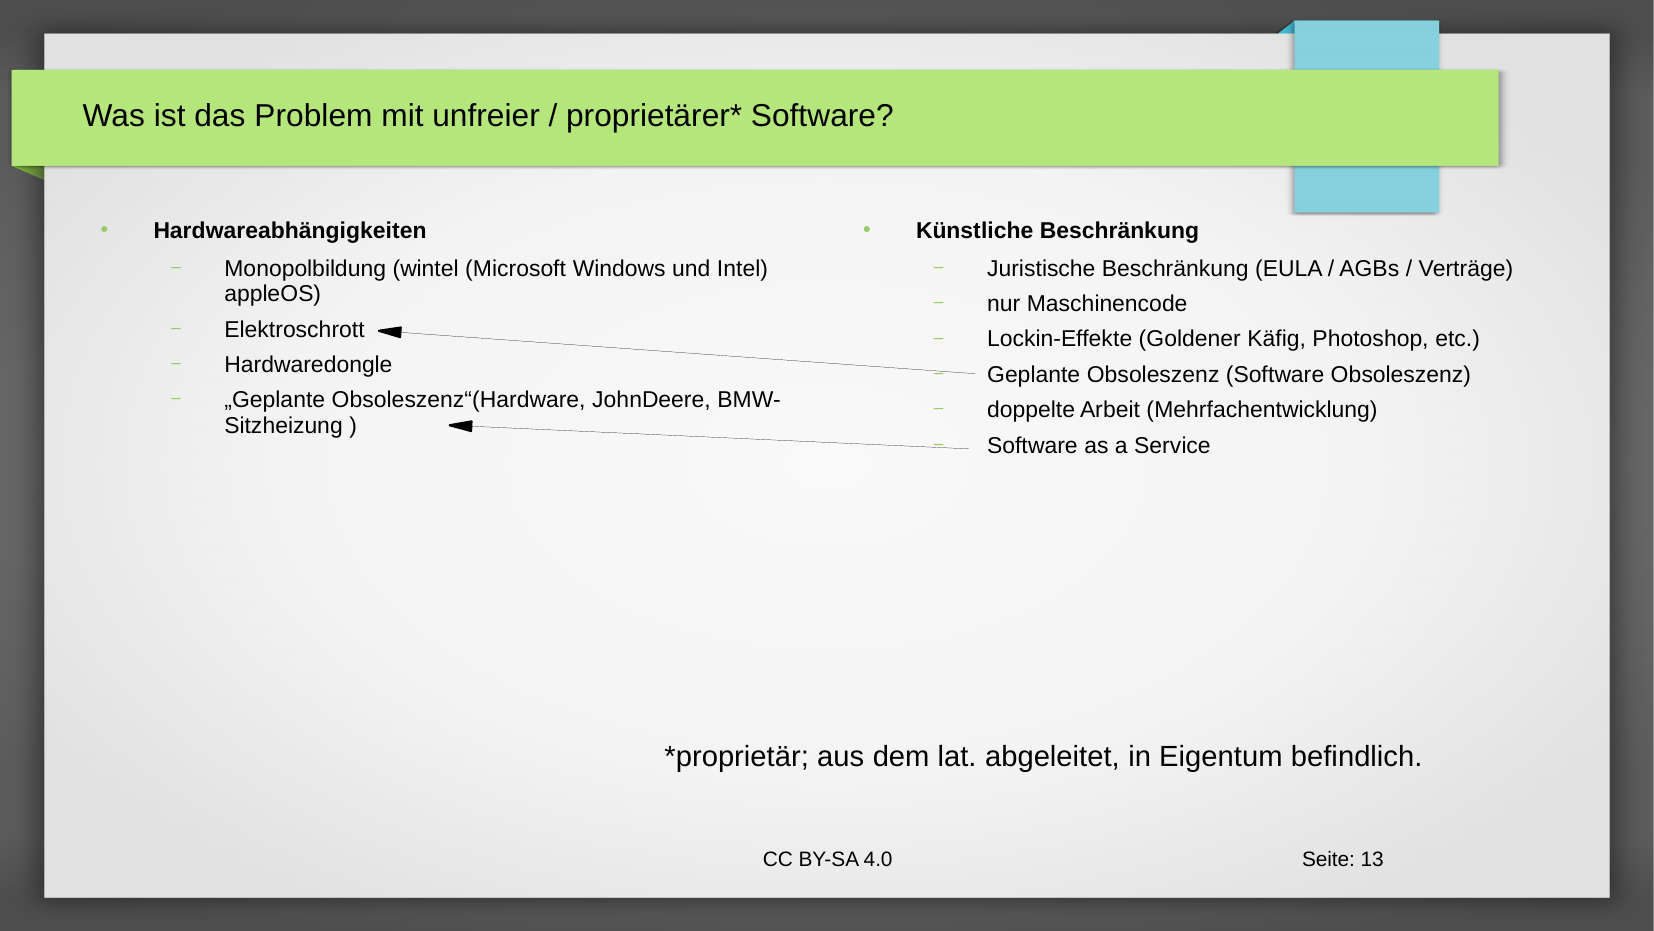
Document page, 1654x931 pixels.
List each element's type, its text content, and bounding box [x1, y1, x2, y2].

text_box *proprietär; aus dem lat. abgeleitet, in Eigentum befindlich. [649, 732, 1548, 792]
list Hardwareabhängigkeiten Monopolbildung (wintel (Microsoft Windows und Intel) appleOS) Elektroschrott Hardwaredongle „Geplante Obsoleszenz“(Hardware, JohnDeere, BMW-Sitzheizung ) [82, 217, 809, 475]
list Künstliche Beschränkung Juristische Beschränkung (EULA / AGBs / Verträge) nur Maschinencode Lockin-Effekte (Goldener Käfig, Photoshop, etc.) Geplante Obsoleszenz (Software Obsoleszenz) doppelte Arbeit (Mehrfachentwicklung) Software as a Service [845, 217, 1572, 475]
title Was ist das Problem mit unfreier / proprietärer* Software? [82, 70, 1264, 160]
picture [0, 0, 1654, 931]
